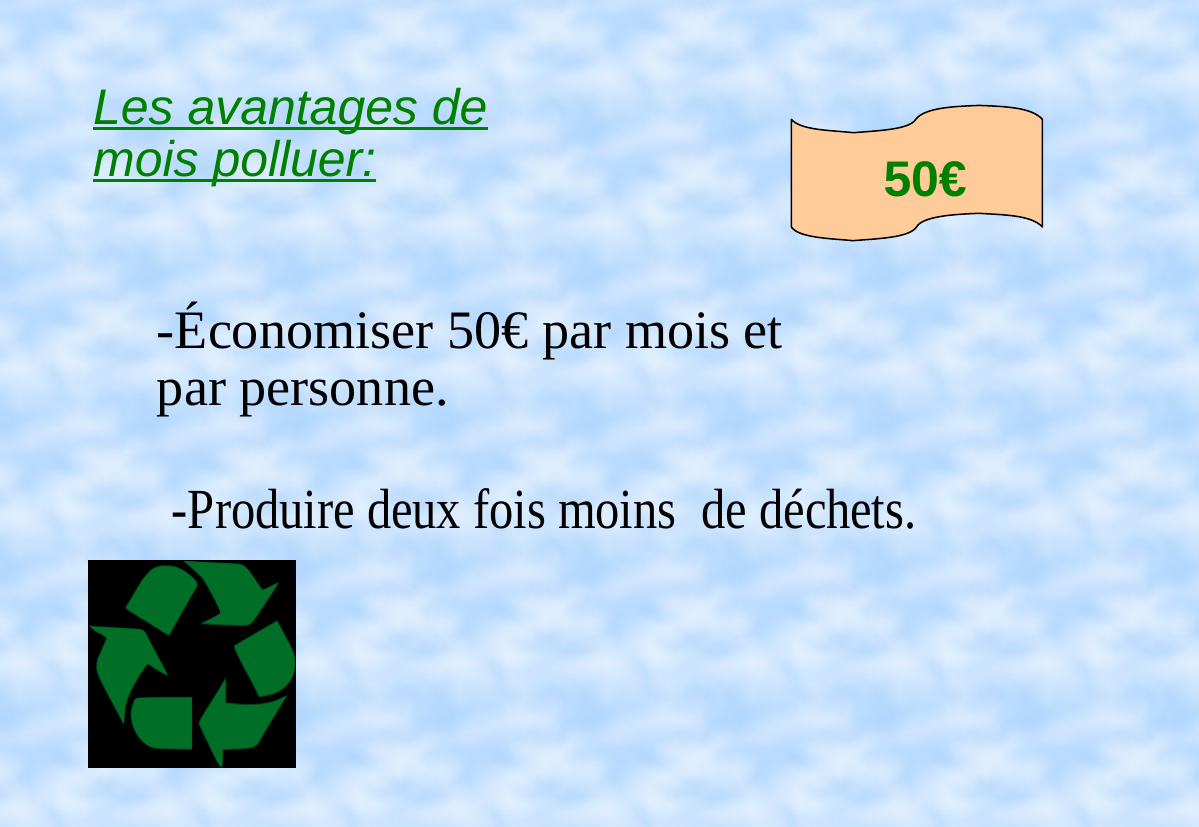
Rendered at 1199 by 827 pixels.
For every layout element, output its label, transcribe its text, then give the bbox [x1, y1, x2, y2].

chart [88, 232, 746, 443]
text_box 50€ [868, 147, 1004, 220]
text_box [791, 105, 1043, 241]
text_box -Économiser 50€ par mois et par personne. [142, 295, 857, 457]
text_box Les avantages de mois polluer: [78, 75, 523, 266]
picture [0, 0, 1199, 827]
chart [170, 475, 975, 680]
